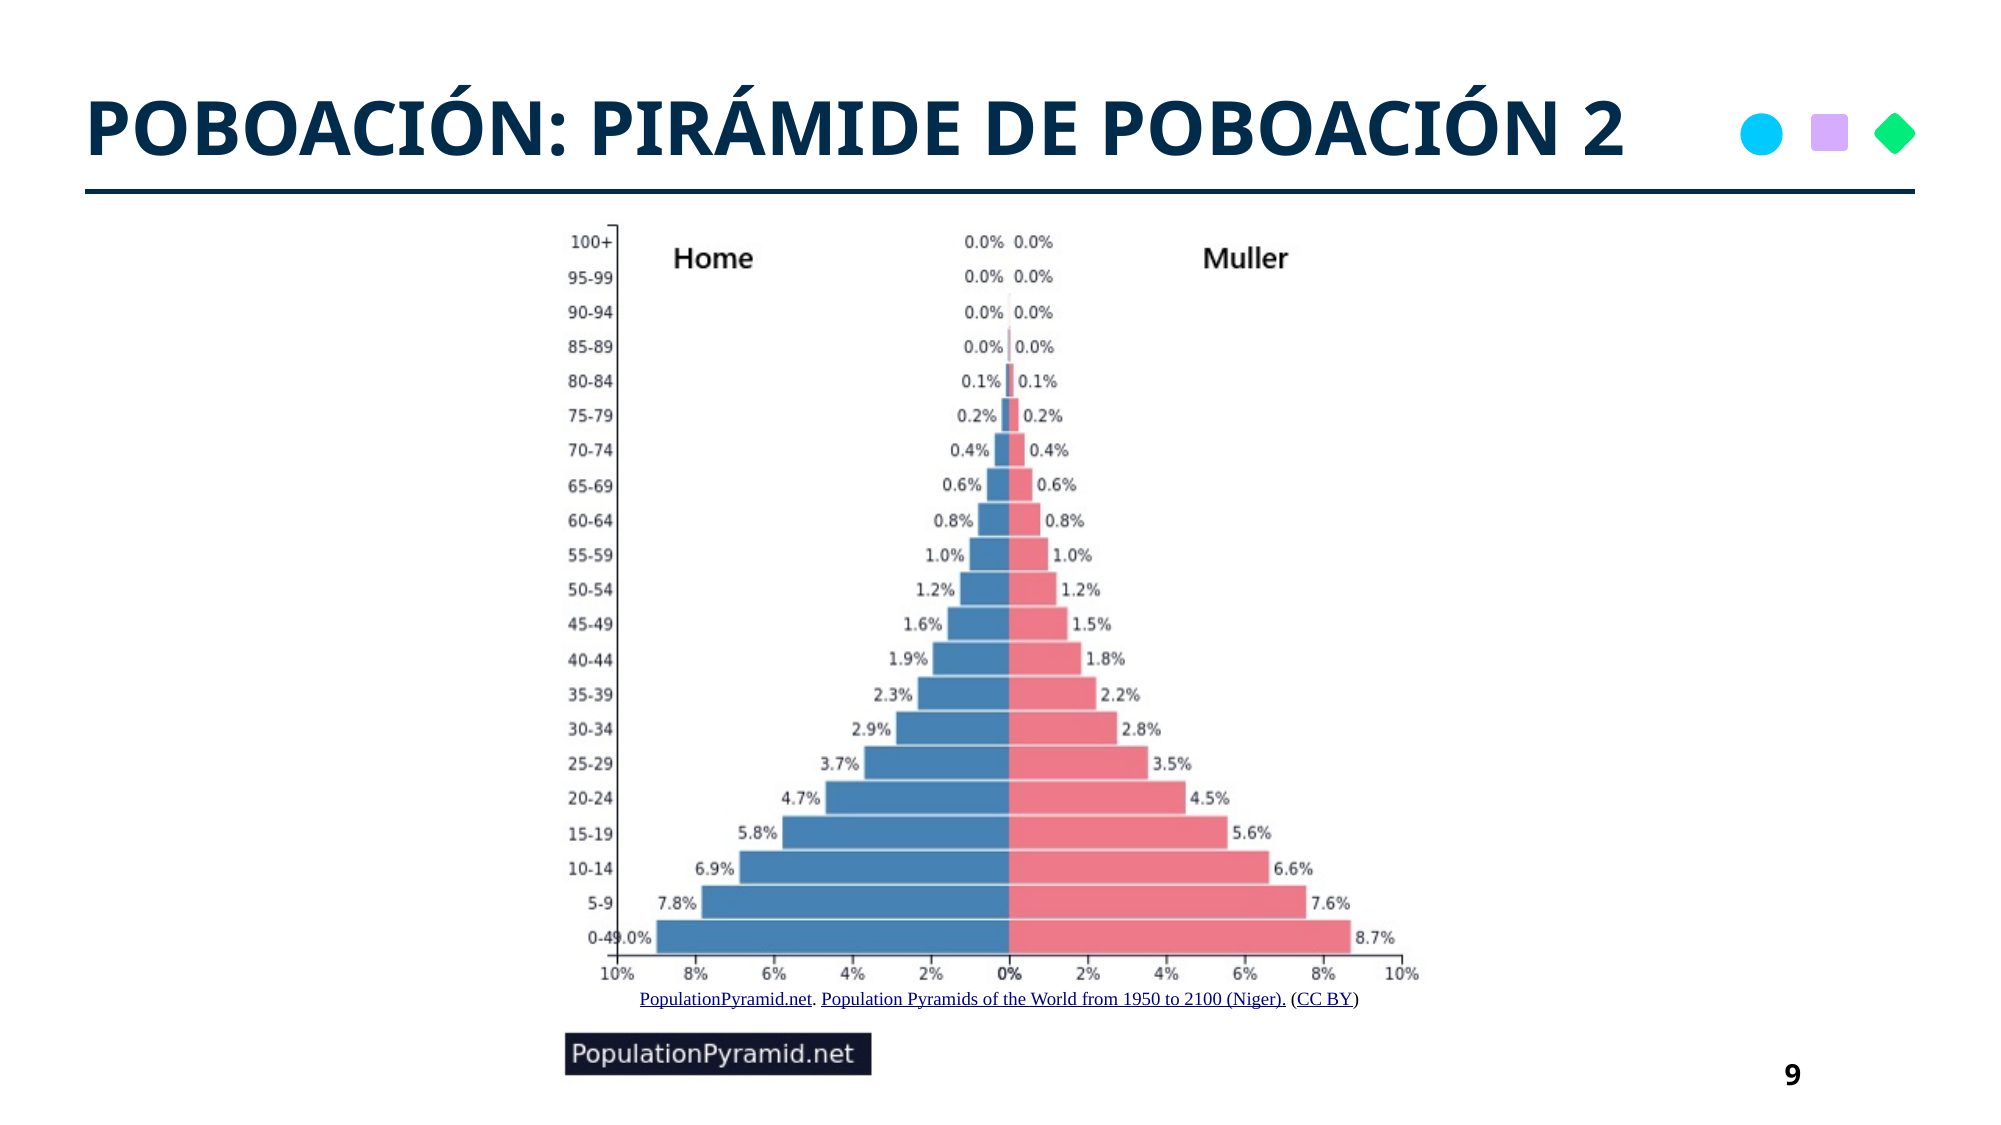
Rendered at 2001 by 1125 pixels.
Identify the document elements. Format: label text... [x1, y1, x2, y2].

picture [556, 1047, 1447, 1113]
chart [519, 869, 1524, 1047]
title POBOACIÓN: PIRÁMIDE DE POBOACIÓN 2 [84, 59, 1654, 178]
picture [556, 206, 1447, 869]
